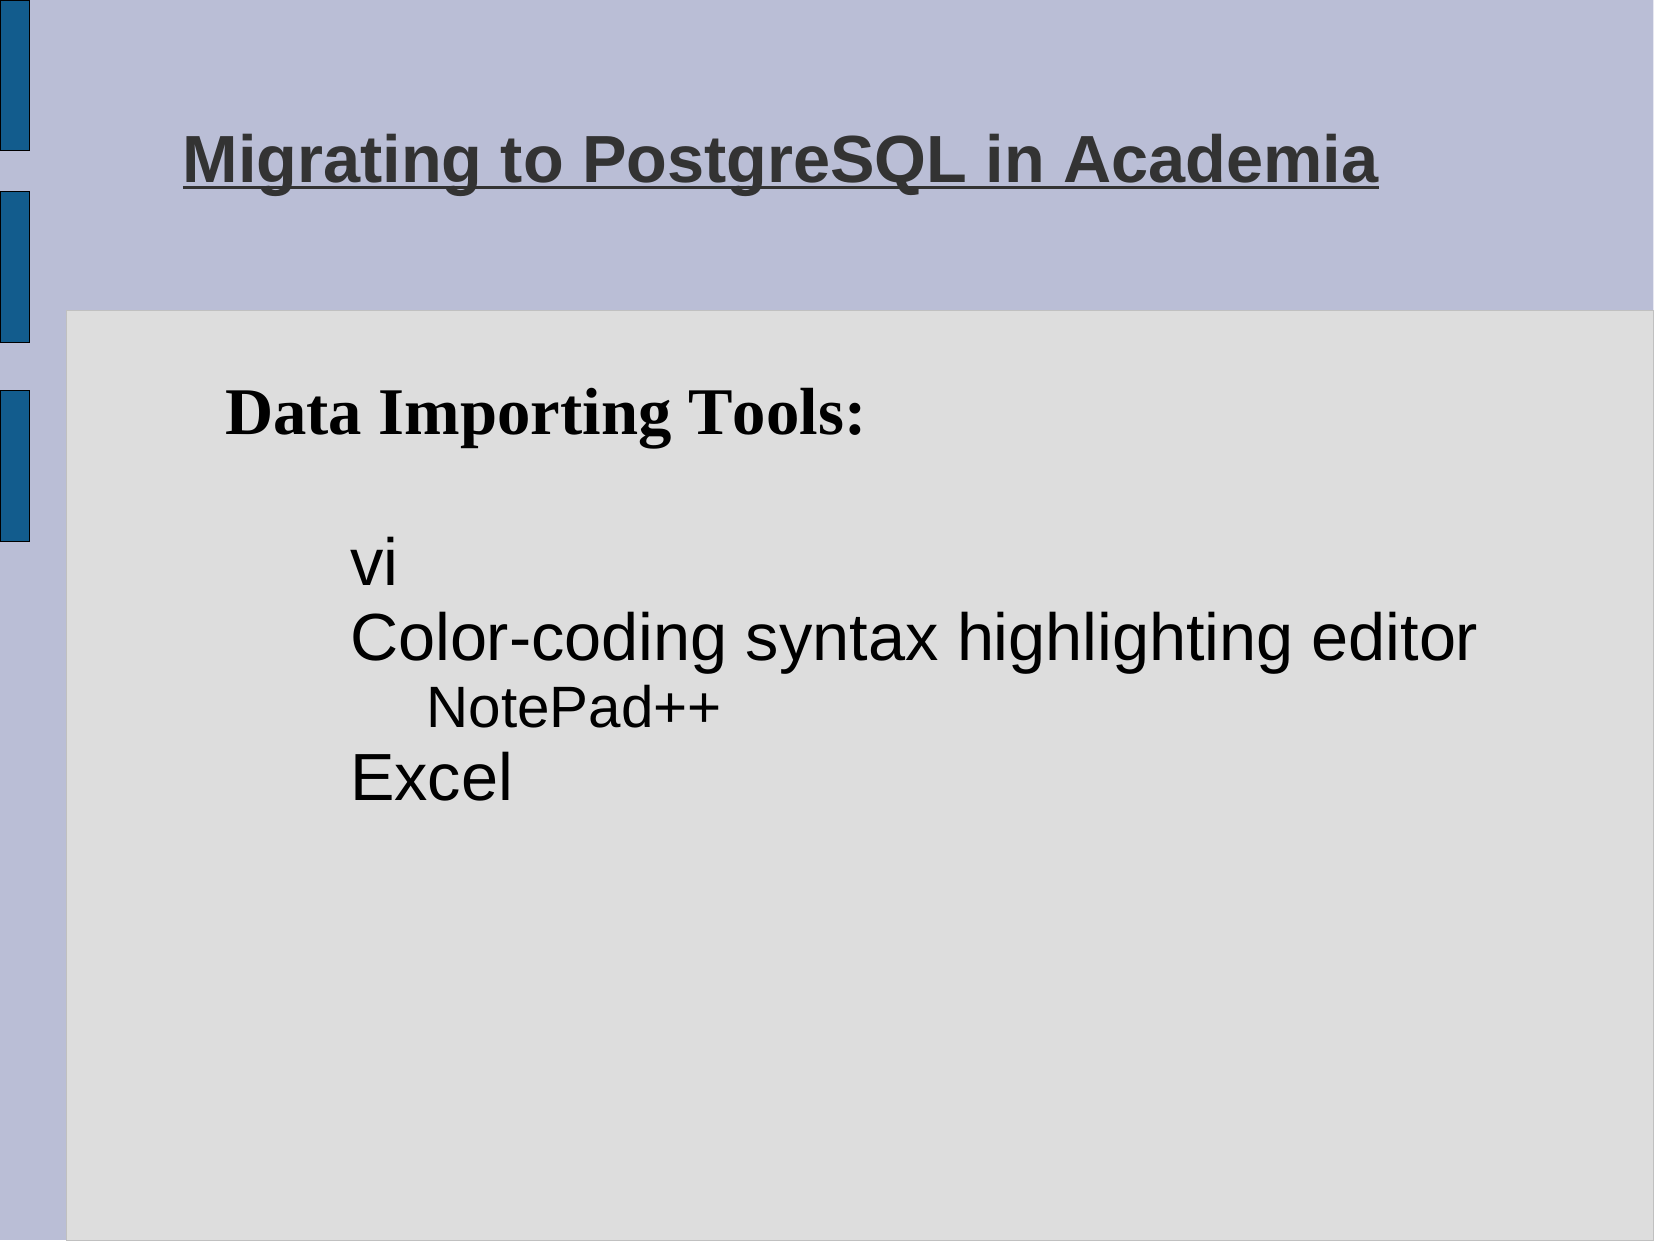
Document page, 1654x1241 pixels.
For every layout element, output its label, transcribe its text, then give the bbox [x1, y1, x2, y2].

text_box Data Importing Tools: [225, 375, 1013, 450]
title Migrating to PostgreSQL in Academia [75, 55, 1488, 263]
list vi Color-coding syntax highlighting editor NotePad++ Excel [337, 525, 1581, 815]
